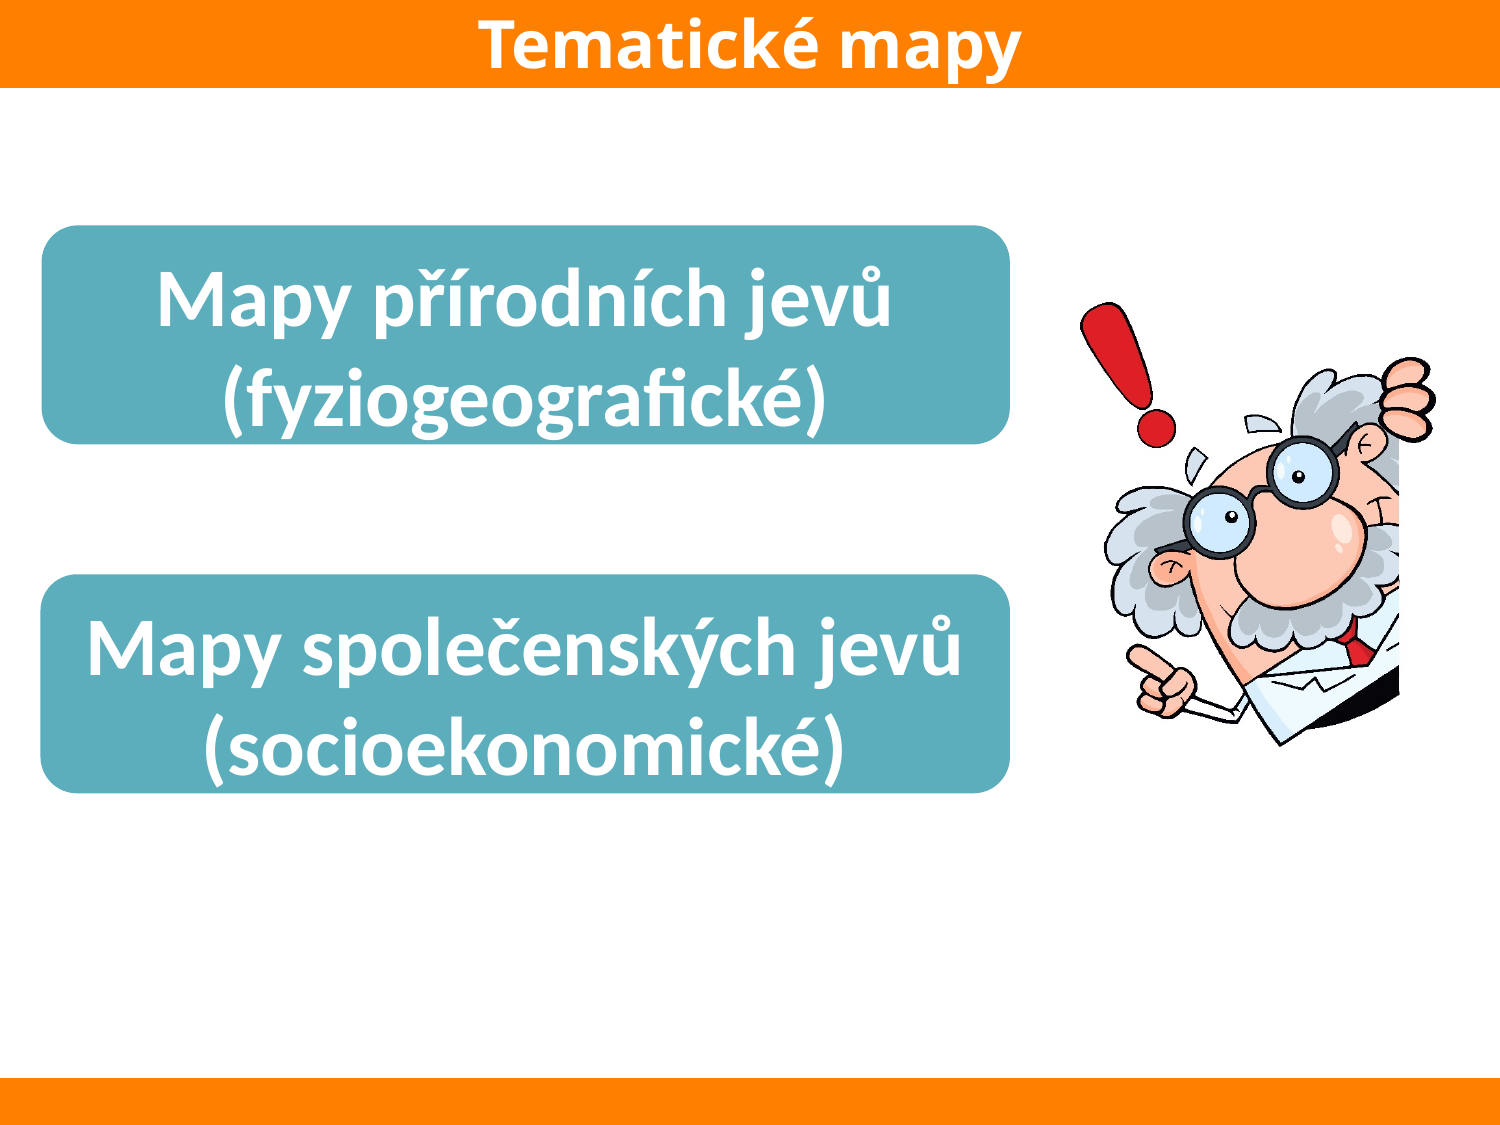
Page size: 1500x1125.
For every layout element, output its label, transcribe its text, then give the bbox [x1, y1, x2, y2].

picture [1080, 302, 1436, 747]
text_box Mapy společenských jevů (socioekonomické) [40, 574, 1010, 794]
text_box Mapy přírodních jevů (fyziogeografické) [41, 225, 1010, 445]
text_box [0, 1078, 1500, 1125]
text_box Tematické mapy [0, 0, 1500, 88]
